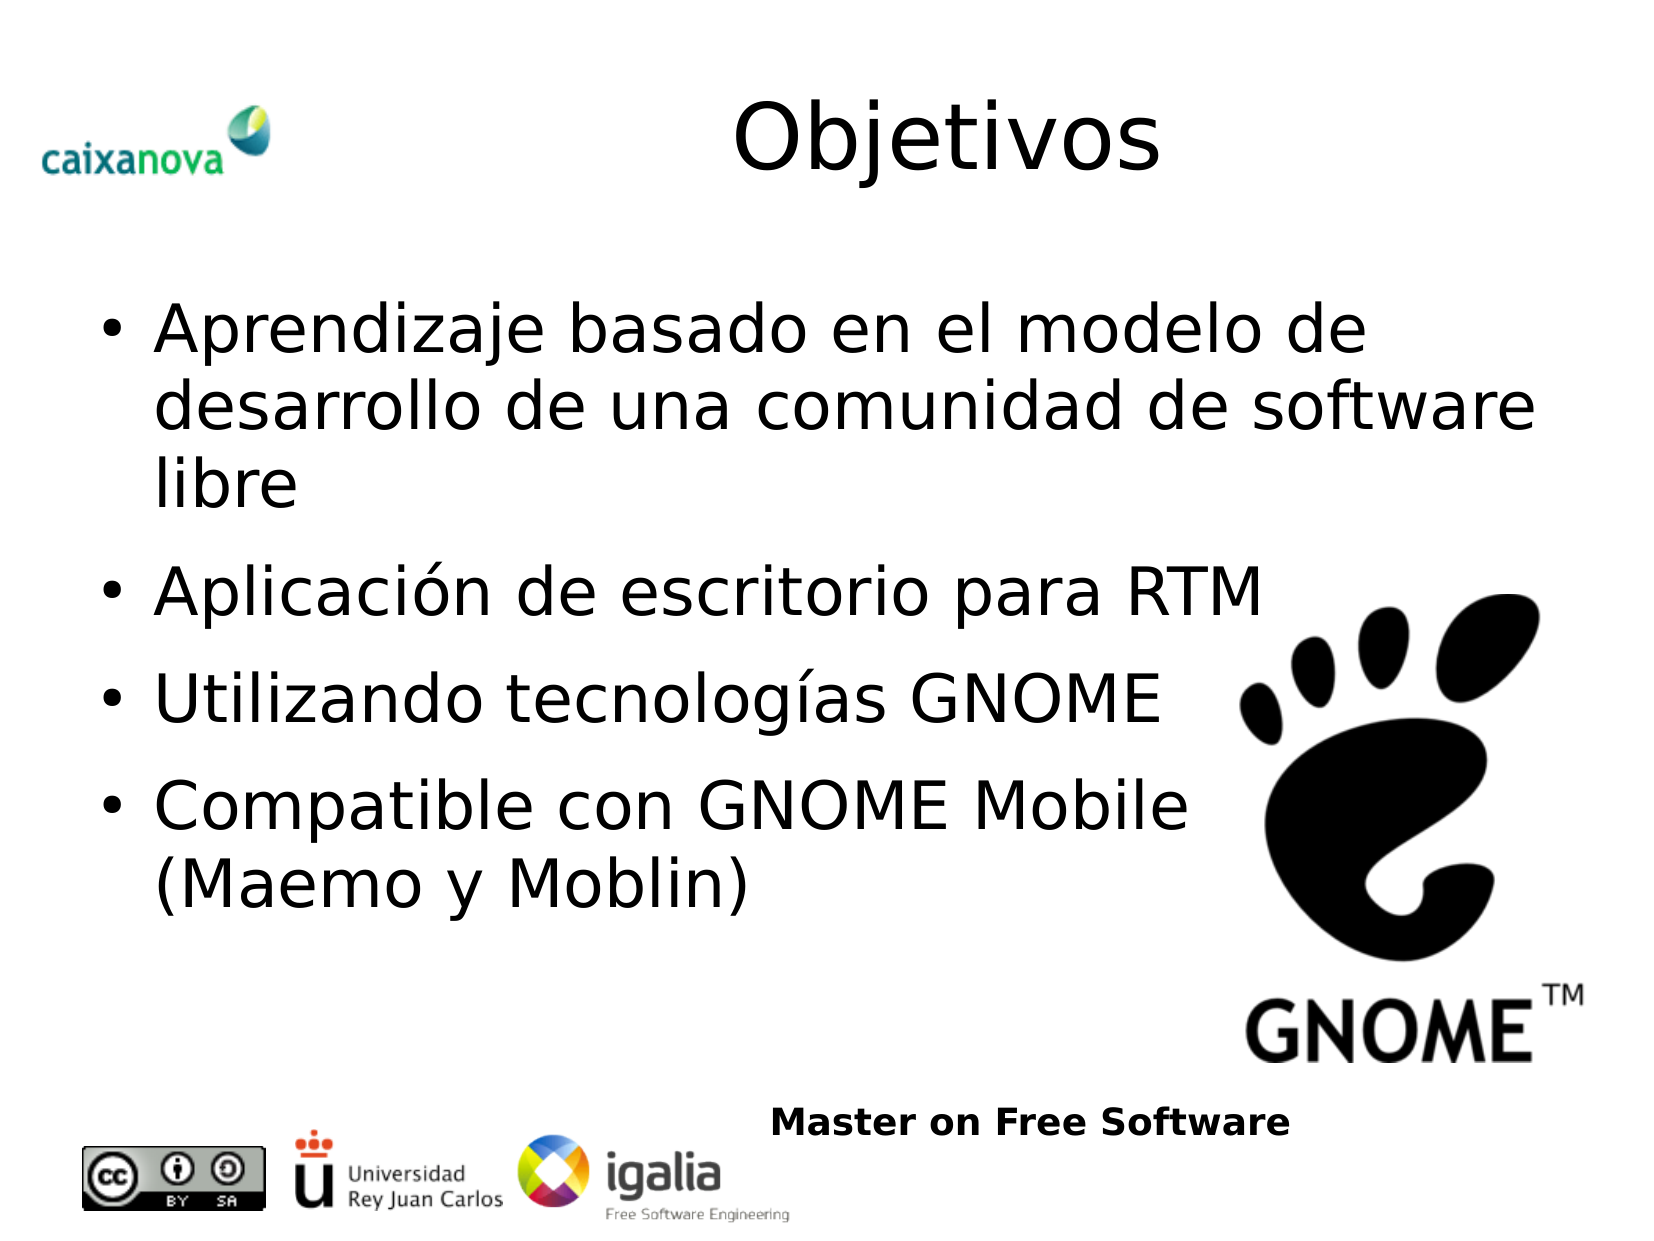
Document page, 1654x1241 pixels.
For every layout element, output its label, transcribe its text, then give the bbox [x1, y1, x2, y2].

list Aprendizaje basado en el modelo de desarrollo de una comunidad de software libre Aplicación de escritorio para RTM Utilizando tecnologías GNOME Compatible con GNOME Mobile (Maemo y Moblin) [82, 290, 1571, 1078]
title Objetivos [295, 38, 1601, 237]
picture [29, 73, 284, 207]
picture [1155, 594, 1625, 1063]
picture [82, 1146, 266, 1211]
picture [295, 1121, 811, 1235]
